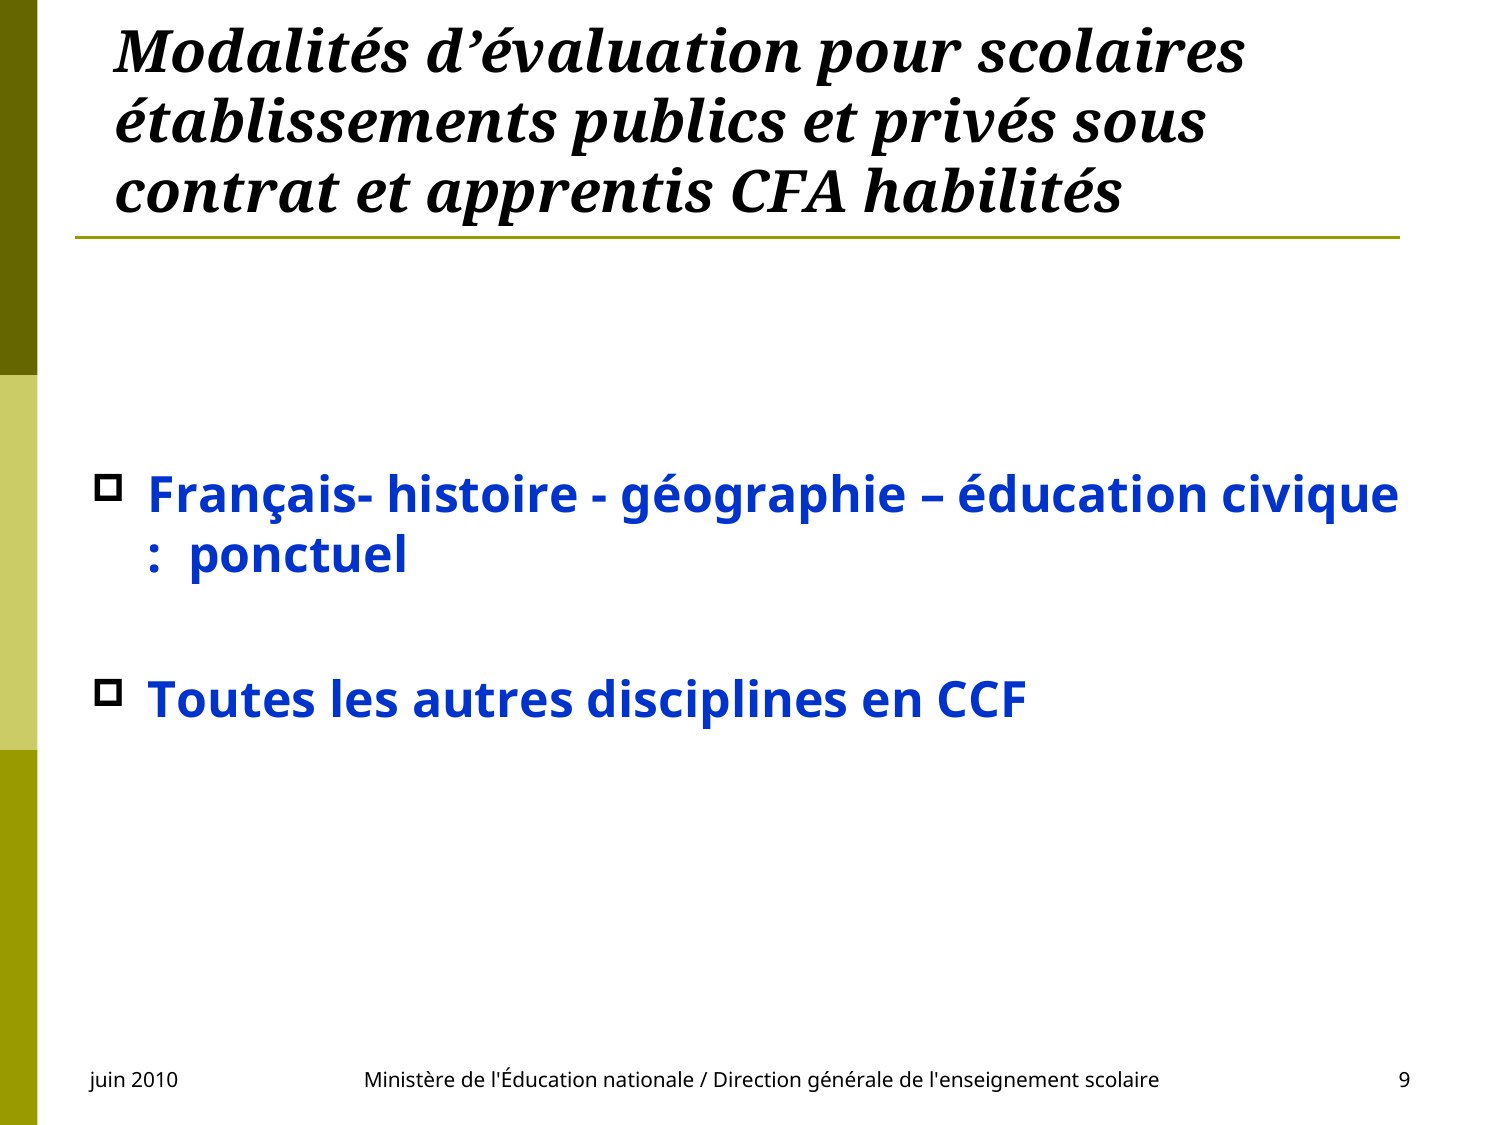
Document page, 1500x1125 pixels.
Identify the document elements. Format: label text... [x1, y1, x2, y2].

title Modalités d’évaluation pour scolaires établissements publics et privés sous contrat et apprentis CFA habilités [100, 0, 1427, 232]
list Français- histoire - géographie – éducation civique : ponctuel Toutes les autres disciplines en CCF [76, 382, 1427, 1125]
